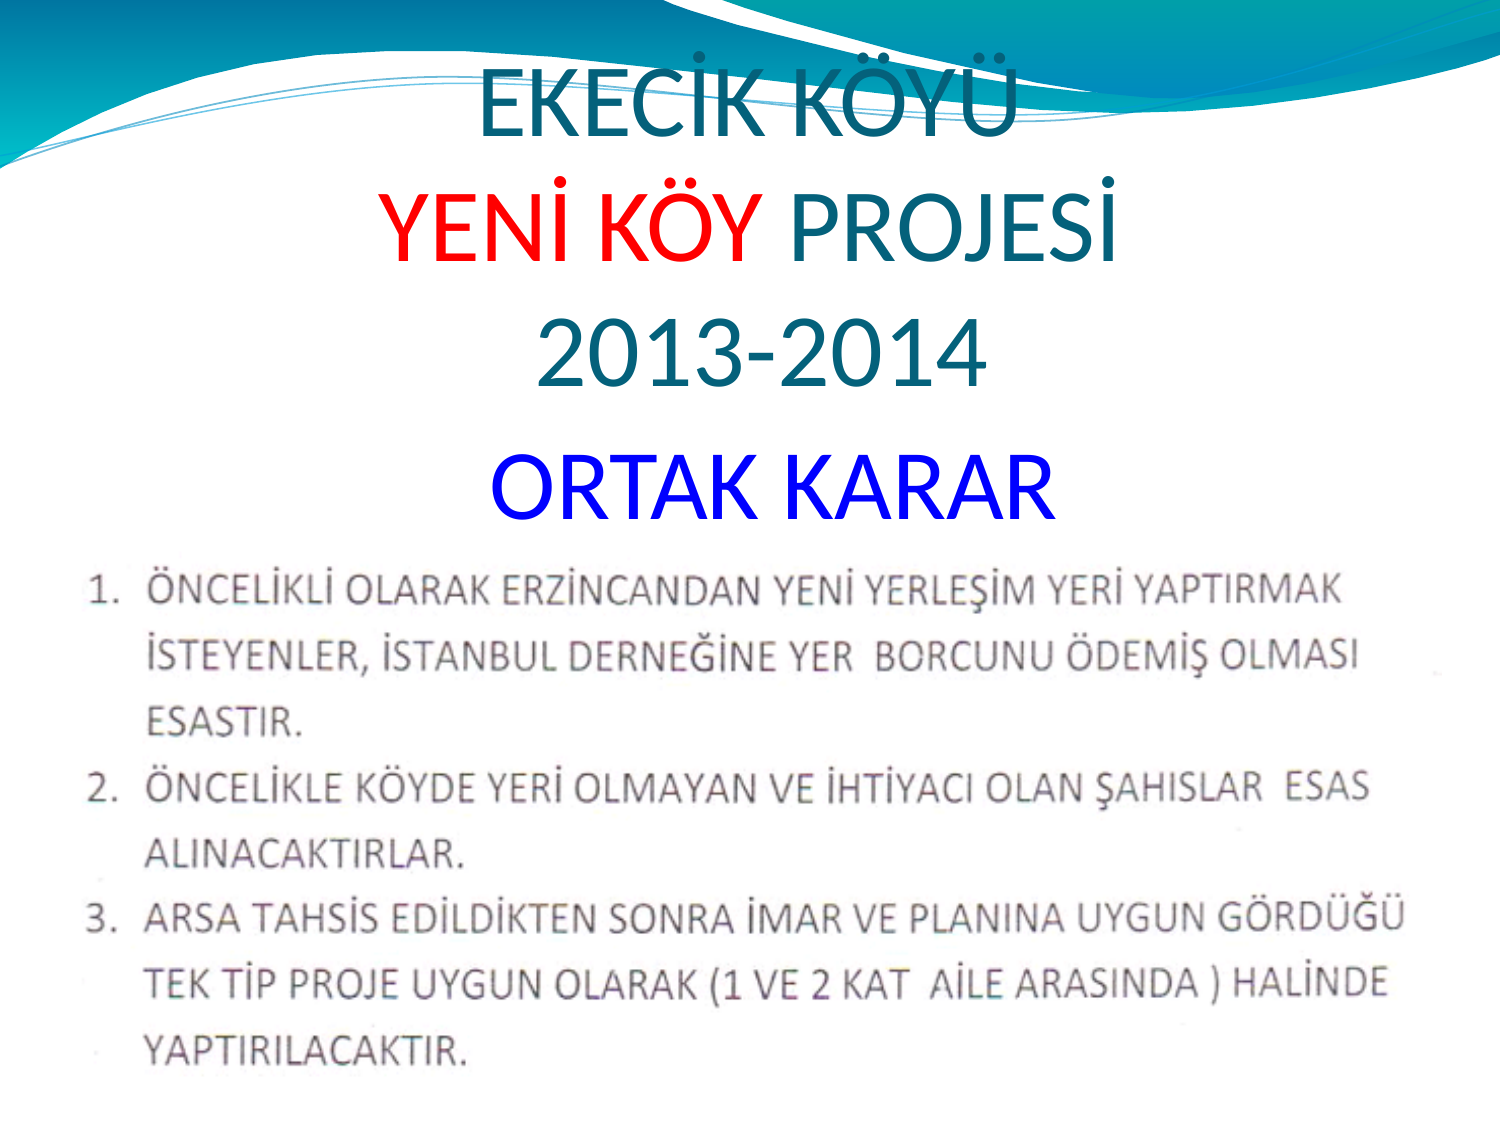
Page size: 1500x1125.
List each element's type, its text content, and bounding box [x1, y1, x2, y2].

picture [46, 550, 1442, 1079]
title EKECİK KÖYÜ YENİ KÖY PROJESİ 2013-2014 ORTAK KARAR [70, 46, 1454, 528]
